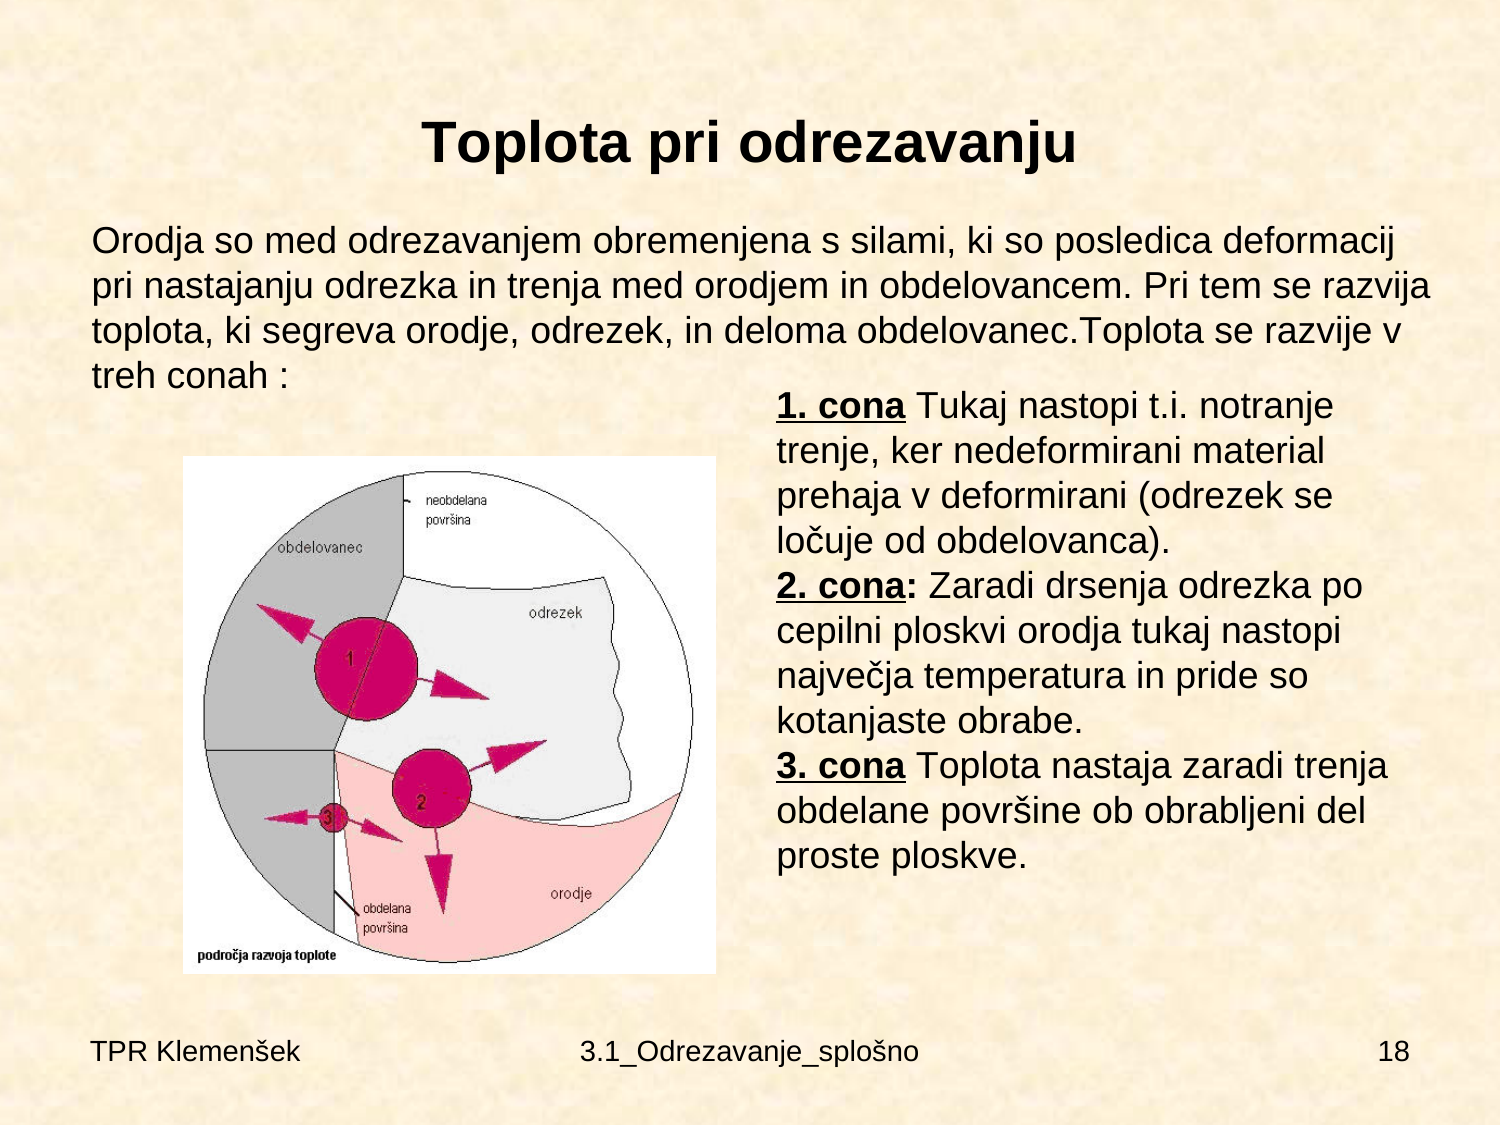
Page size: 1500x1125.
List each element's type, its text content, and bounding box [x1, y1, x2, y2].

text_box TPR Klemenšek [74, 1024, 426, 1103]
text_box 1. cona Tukaj nastopi t.i. notranje trenje, ker nedeformirani material prehaja v deformirani (odrezek se ločuje od obdelovanca). 2. cona: Zaradi drsenja odrezka po cepilni ploskvi orodja tukaj nastopi največja temperatura in pride so kotanjaste obrabe. 3. cona Toplota nastaja zaradi trenja obdelane površine ob obrabljeni del proste ploskve. [761, 373, 1447, 884]
text_box Orodja so med odrezavanjem obremenjena s silami, ki so posledica deformacij pri nastajanju odrezka in trenja med orodjem in obdelovancem. Pri tem se razvija toplota, ki segreva orodje, odrezek, in deloma obdelovanec.Toplota se razvije v treh conah : [76, 207, 1459, 404]
text_box 3.1_Odrezavanje_splošno [512, 1024, 988, 1103]
text_box <number> [1074, 1024, 1426, 1103]
title Toplota pri odrezavanju [75, 45, 1426, 233]
picture [0, 0, 1500, 1125]
